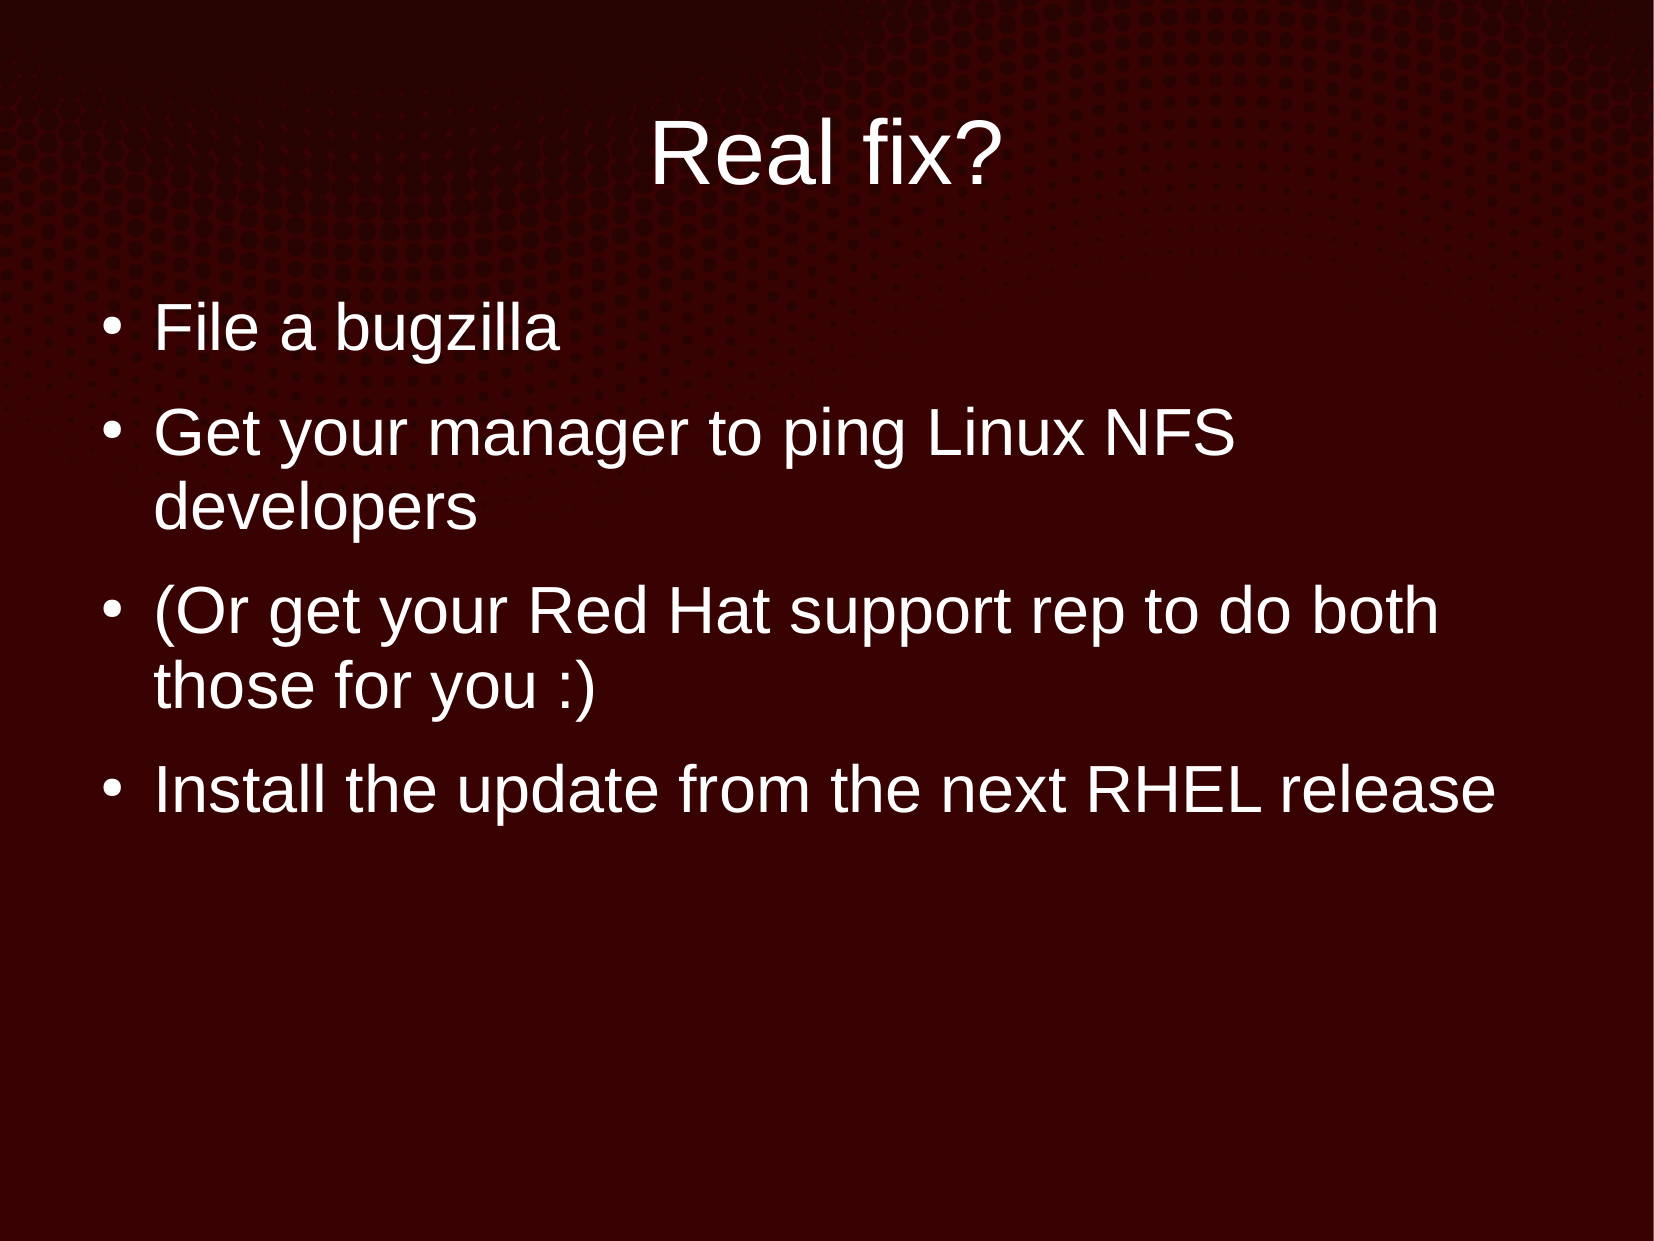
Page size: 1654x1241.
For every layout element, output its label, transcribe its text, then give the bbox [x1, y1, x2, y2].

list File a bugzilla Get your manager to ping Linux NFS developers (Or get your Red Hat support rep to do both those for you :) Install the update from the next RHEL release [82, 290, 1571, 1109]
picture [0, 0, 1654, 1241]
title Real fix? [82, 49, 1571, 257]
